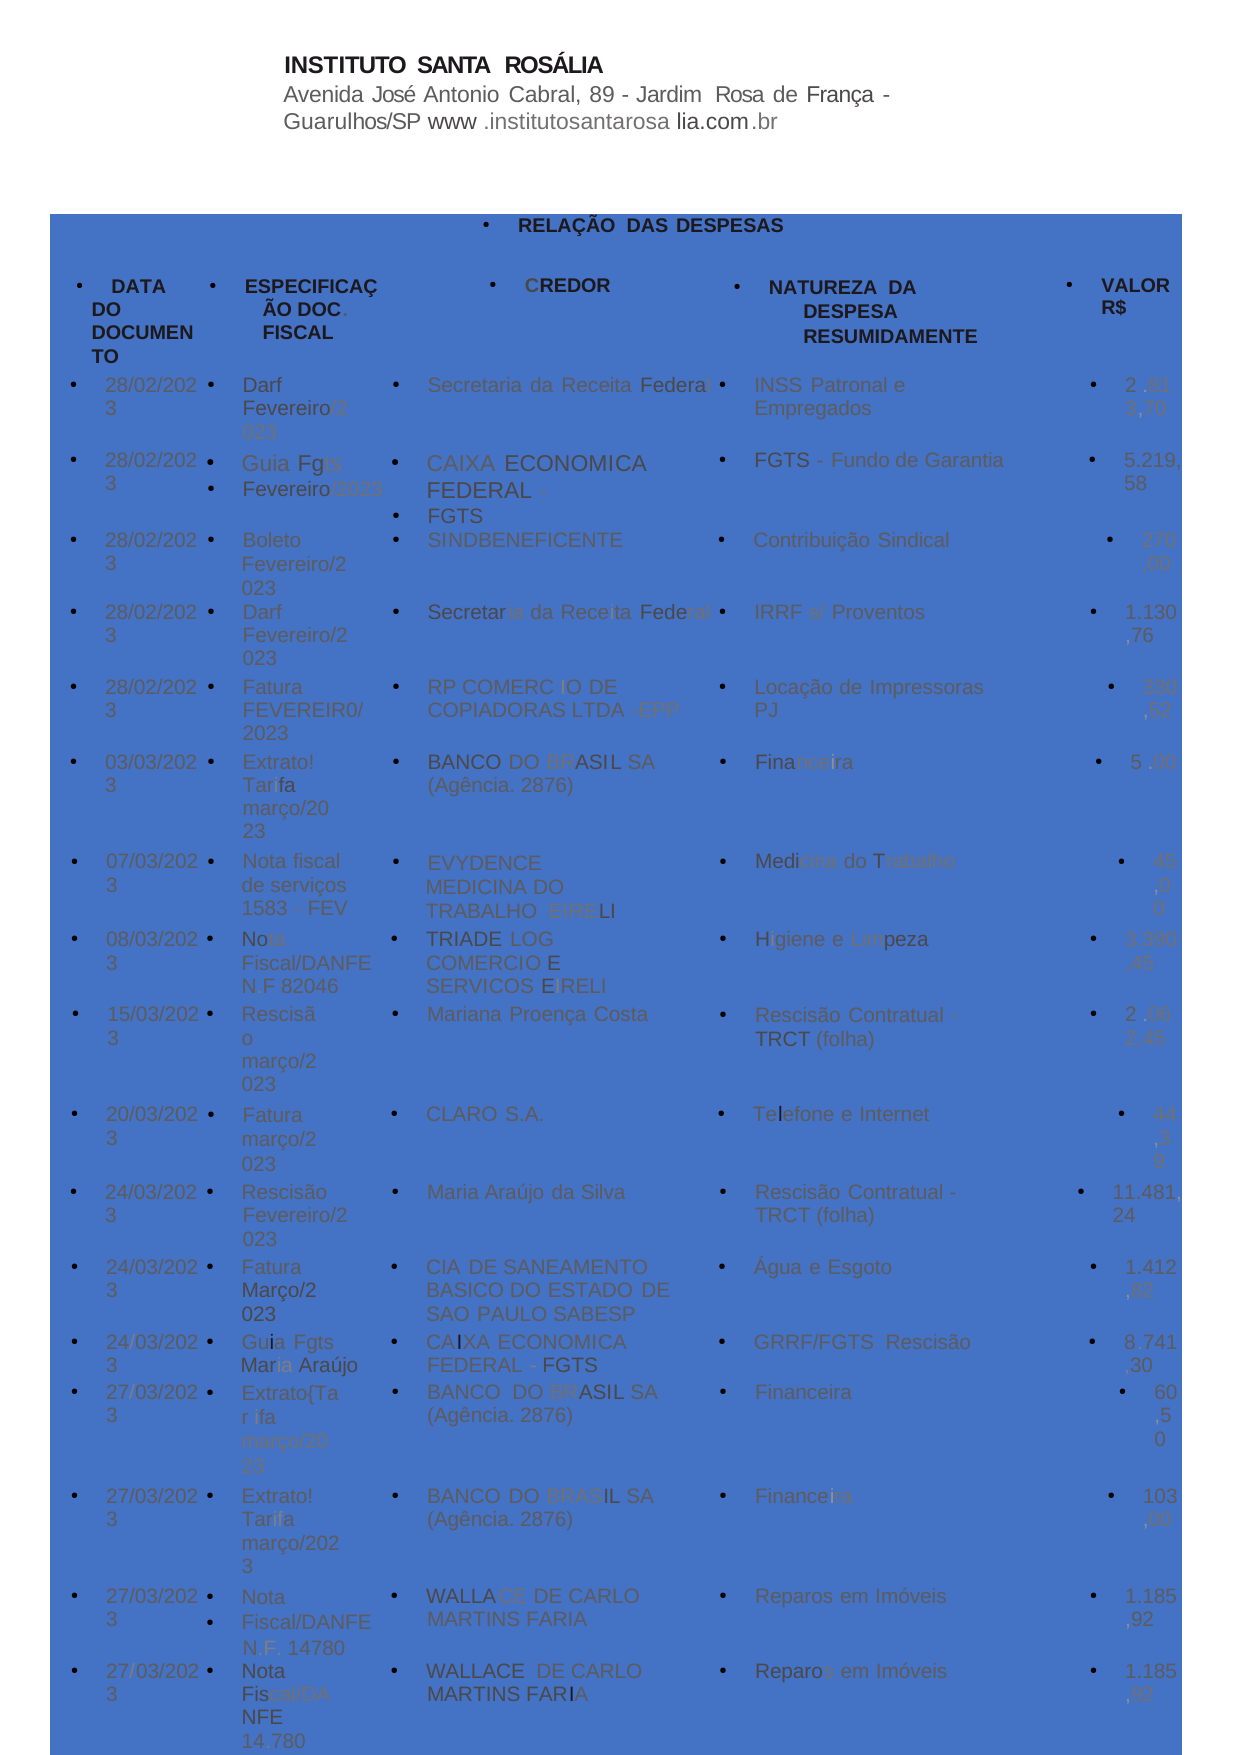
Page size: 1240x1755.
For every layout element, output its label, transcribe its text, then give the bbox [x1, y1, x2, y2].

table_cell Nota fiscal de serviços 1583 - FEV [201, 850, 387, 928]
table_cell 270,00 [1012, 528, 1182, 600]
table_cell GRRF/FGTS Rescisão [714, 1331, 1012, 1381]
table_cell 24/03/2023 [50, 1331, 201, 1381]
table_cell 1.185 ,92 [1012, 1660, 1182, 1755]
table_cell Financeira [714, 1485, 1012, 1585]
table_cell INSS Patronal e Empregados [714, 374, 1012, 449]
table_cell 27/03/2023 [50, 1381, 201, 1485]
table_cell Reparos em Imóveis [714, 1660, 1012, 1755]
table_cell Secretaria da Receita Federal [387, 600, 714, 675]
table_cell VALOR R$ [1012, 274, 1182, 374]
table_cell Financeira [714, 750, 1012, 850]
table_cell Rescisão Contratual - TRCT (folha) [714, 1181, 1012, 1256]
table_cell EVYDENCE MEDICINA DO TRABALHO EIRELI [387, 850, 714, 928]
table_cell 27/03/2023 [50, 1485, 201, 1585]
table_cell 24/03/2023 [50, 1181, 201, 1256]
table_cell 20/03/2023 [50, 1103, 201, 1181]
table_cell NATUREZA DA DESPESA RESUMIDAMENTE [714, 274, 1012, 374]
table_cell Extrato{Tar ifa março/2023 [201, 1381, 387, 1485]
table_cell 60,50 [1012, 1381, 1182, 1485]
table_cell 28/02/2023 [50, 528, 201, 600]
table_cell FGTS - Fundo de Garantia [714, 449, 1012, 528]
table_cell DATA DO DOCUMENTO [50, 274, 201, 374]
table_cell Guia Fgts Fevereiro/2023 [201, 449, 387, 528]
table_cell Financeira [714, 1381, 1012, 1485]
table_cell Nota Fiscal/DANFE N.F 82046 [201, 928, 387, 1003]
table_cell TRIADE LOG COMERCIO E SERVICOS EIRELI [387, 928, 714, 1003]
table_cell 2 .813,70 [1012, 374, 1182, 449]
table_cell 1.185 ,92 [1012, 1585, 1182, 1660]
table_cell 3.390,45 [1012, 928, 1182, 1003]
table_cell 1.130,76 [1012, 600, 1182, 675]
table_cell 28/02/2023 [50, 600, 201, 675]
table_cell 5 .00 [1012, 750, 1182, 850]
table_header [50, 214, 172, 274]
table_cell CIA DE SANEAMENTO BASICO DO ESTADO DE SAO PAULO SABESP [387, 1256, 714, 1331]
table_cell 5.219,58 [1012, 449, 1182, 528]
table_cell Darf Fevereiro/2023 [201, 600, 387, 675]
table_cell 07/03/2023 [50, 850, 201, 928]
table_cell Rescisão Fevereiro/2023 [201, 1181, 387, 1256]
table_cell Higiene e Limpeza [714, 928, 1012, 1003]
table_cell 15/03/2023 [50, 1003, 201, 1103]
table_cell Telefone e Internet [714, 1103, 1012, 1181]
table_cell 45 ,00 [1012, 850, 1182, 928]
table_cell 03/03/2023 [50, 750, 201, 850]
table_cell Nota Fiscal/DANFE N.F. 14780 [201, 1585, 387, 1660]
table_cell SINDBENEFICENTE [387, 528, 714, 600]
table_cell WALLACE DE CARLO MARTINS FARIA [387, 1660, 714, 1755]
table_cell Maria Araújo da Silva [387, 1181, 714, 1256]
table_cell BANCO DO BRASIL SA (Agência. 2876) [387, 750, 714, 850]
table_cell 28/02/2023 [50, 449, 201, 528]
table_cell Guia Fgts Maria Araújo [201, 1331, 387, 1381]
table_cell Rescisão Contratual - TRCT (folha) [714, 1003, 1012, 1103]
table_cell CAIXA ECONOMICA FEDERAL - FGTS [387, 449, 714, 528]
table_cell 2 .062,45 [1012, 1003, 1182, 1103]
table_cell 27/03/2023 [50, 1585, 201, 1660]
table_cell 24/03/2023 [50, 1256, 201, 1331]
table_cell Medicina do Trabalho [714, 850, 1012, 928]
table_cell IRRF s/ Proventos [714, 600, 1012, 675]
text_box INSTITUTO SANTA ROSÁLIA Avenida José Antonio Cabral, 89 - Jardim Rosa de França - Guarulhos/SP www .institutosantarosa lia.com.br [281, 49, 1033, 133]
table_cell Fatura março/2023 [201, 1103, 387, 1181]
table_cell Locação de Impressoras PJ [714, 675, 1012, 750]
table_cell 11.481,24 [1012, 1181, 1182, 1256]
table_cell Água e Esgoto [714, 1256, 1012, 1331]
table_cell 28/02/2023 [50, 675, 201, 750]
table_cell 28/02/2023 [50, 374, 201, 449]
table_cell BANCO DO BRASIL SA (Agência. 2876) [387, 1381, 714, 1485]
table_cell 08/03/2023 [50, 928, 201, 1003]
table_cell Mariana Proença Costa [387, 1003, 714, 1103]
table_cell 8.741,30 [1012, 1331, 1182, 1381]
table_cell Nota Fiscal/DA NFE 14.780 [201, 1660, 387, 1755]
table_cell CAIXA ECONOMICA FEDERAL - FGTS [387, 1331, 714, 1381]
table_cell 44,39 [1012, 1103, 1182, 1181]
table_cell Secretaria da Receita Federal [387, 374, 714, 449]
table_cell 103,00 [1012, 1485, 1182, 1585]
table_cell CREDOR [387, 274, 714, 374]
table_cell Rescisão março/2023 [201, 1003, 387, 1103]
table_cell Extrato!Tarifa março/2023 [201, 1485, 387, 1585]
table_cell ESPECIFICAÇÃO DOC. FISCAL [201, 274, 387, 374]
table_cell Fatura Março/2023 [201, 1256, 387, 1331]
table_cell Extrato!Tarifa março/2023 [201, 750, 387, 850]
table_cell Boleto Fevereiro/2023 [201, 528, 387, 600]
table_cell RP COMERC IO DE COPIADORAS LTDA -EPP [387, 675, 714, 750]
table_cell BANCO DO BRASIL SA (Agência. 2876) [387, 1485, 714, 1585]
table_cell Contribuição Sindical [714, 528, 1012, 600]
table_cell Darf Fevereiro/2023 [201, 374, 387, 449]
table_cell 27/03/2023 [50, 1660, 201, 1755]
table_cell Reparos em Imóveis [714, 1585, 1012, 1660]
table_cell WALLACE DE CARLO MARTINS FARIA [387, 1585, 714, 1660]
table_cell Fatura FEVEREIR0/2023 [201, 675, 387, 750]
table_cell CLARO S.A. [387, 1103, 714, 1181]
table_cell 1.412,82 [1012, 1256, 1182, 1331]
table_header RELAÇÃO DAS DESPESAS [172, 214, 1182, 274]
table_cell 330,52 [1012, 675, 1182, 750]
